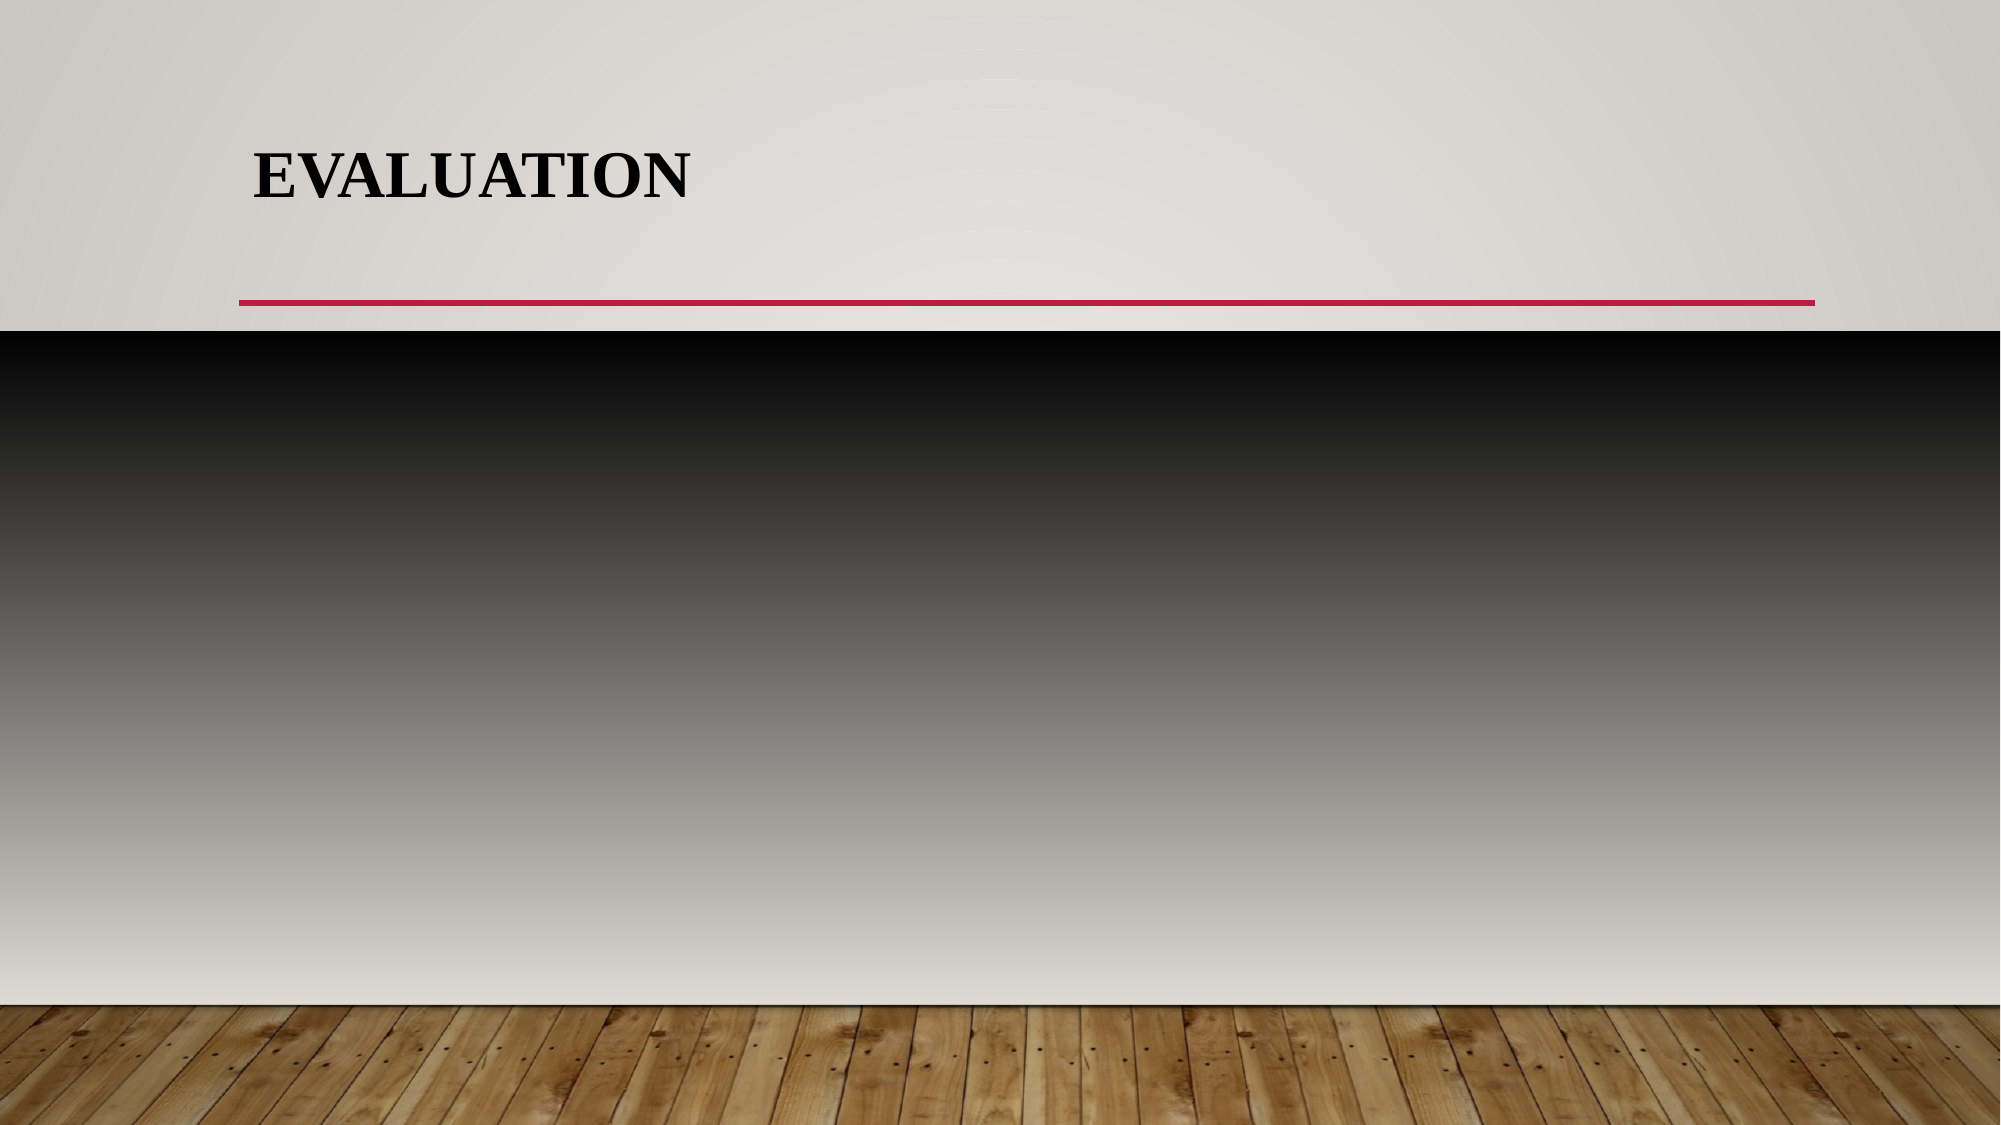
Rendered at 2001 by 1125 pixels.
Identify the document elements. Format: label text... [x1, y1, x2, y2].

list [238, 330, 1814, 897]
title Evaluation [238, 131, 1814, 305]
